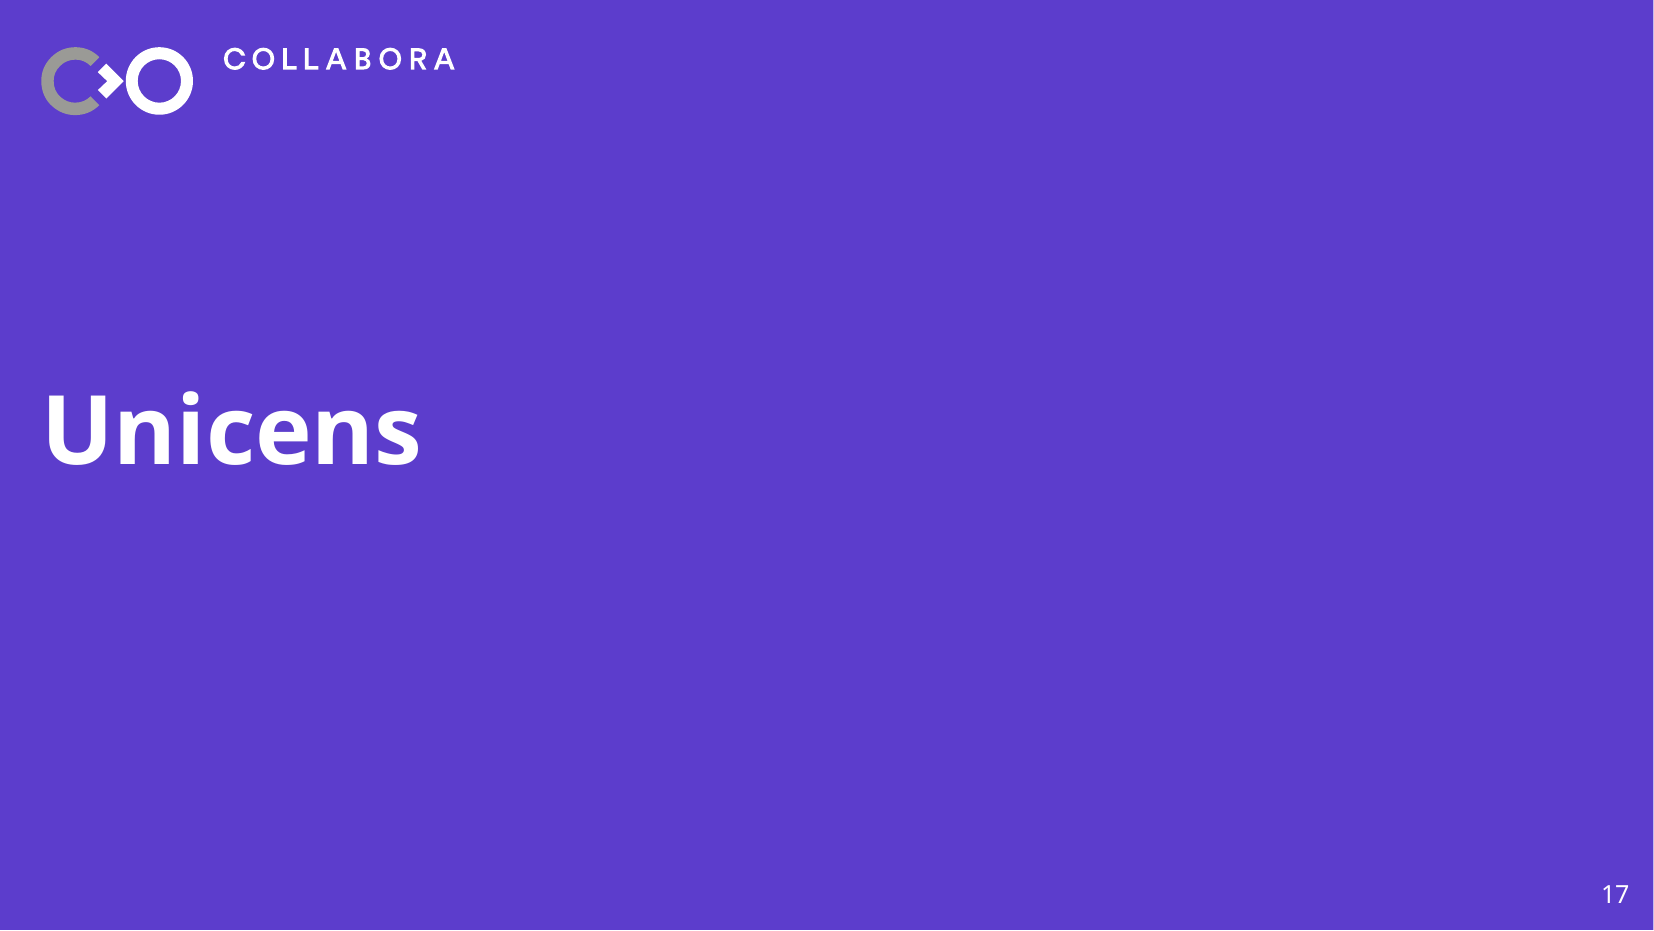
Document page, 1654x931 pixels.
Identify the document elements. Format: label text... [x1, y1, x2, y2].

title Unicens [41, 329, 1530, 526]
